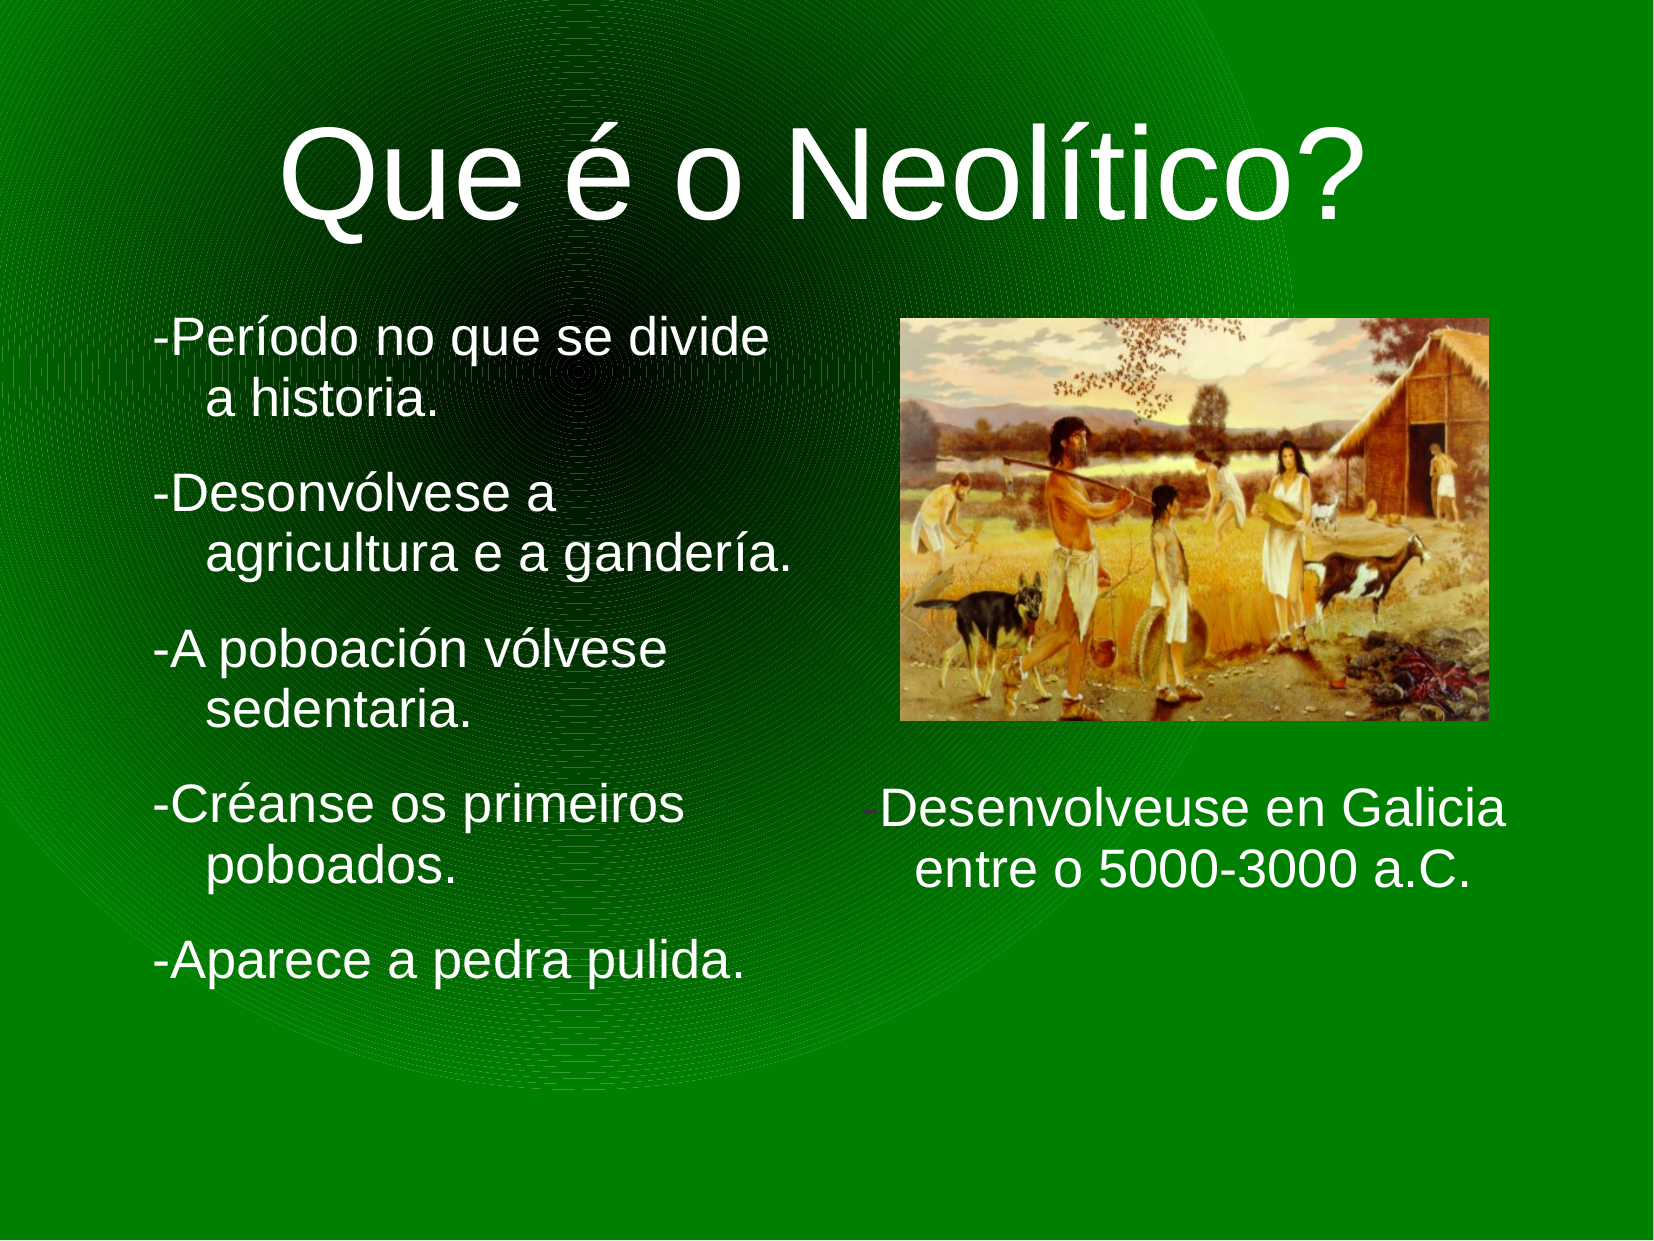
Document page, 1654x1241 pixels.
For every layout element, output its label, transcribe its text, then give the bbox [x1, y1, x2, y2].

list -Desenvolveuse en Galicia entre o 5000-3000 a.C. [843, 682, 1520, 1026]
list -Período no que se divide a historia. -Desonvólvese a agricultura e a gandería. -A poboación vólvese sedentaria. -Créanse os primeiros poboados. -Aparece a pedra pulida. [134, 306, 811, 1027]
title Que é o Neolítico? [78, 70, 1567, 278]
picture [900, 318, 1489, 682]
